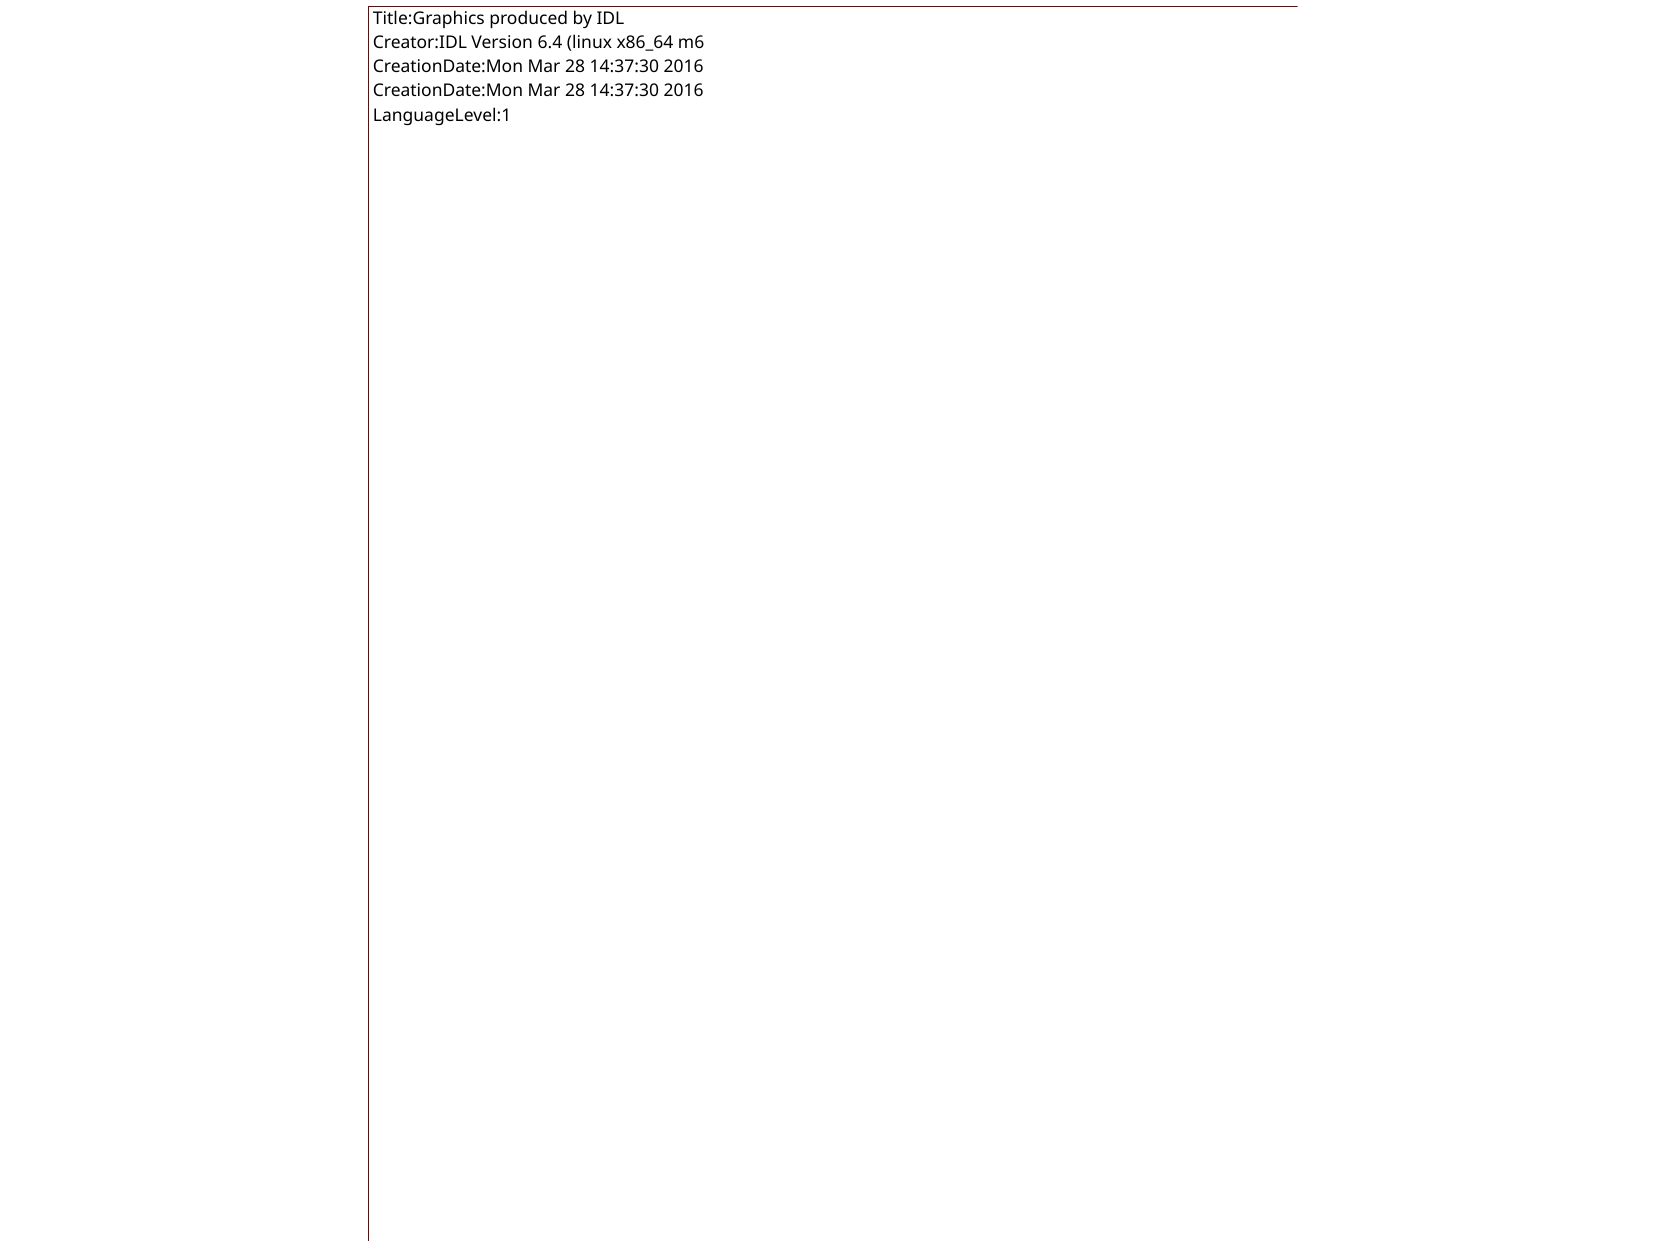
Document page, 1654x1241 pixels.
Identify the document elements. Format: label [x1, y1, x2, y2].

picture [367, 4, 1298, 1241]
